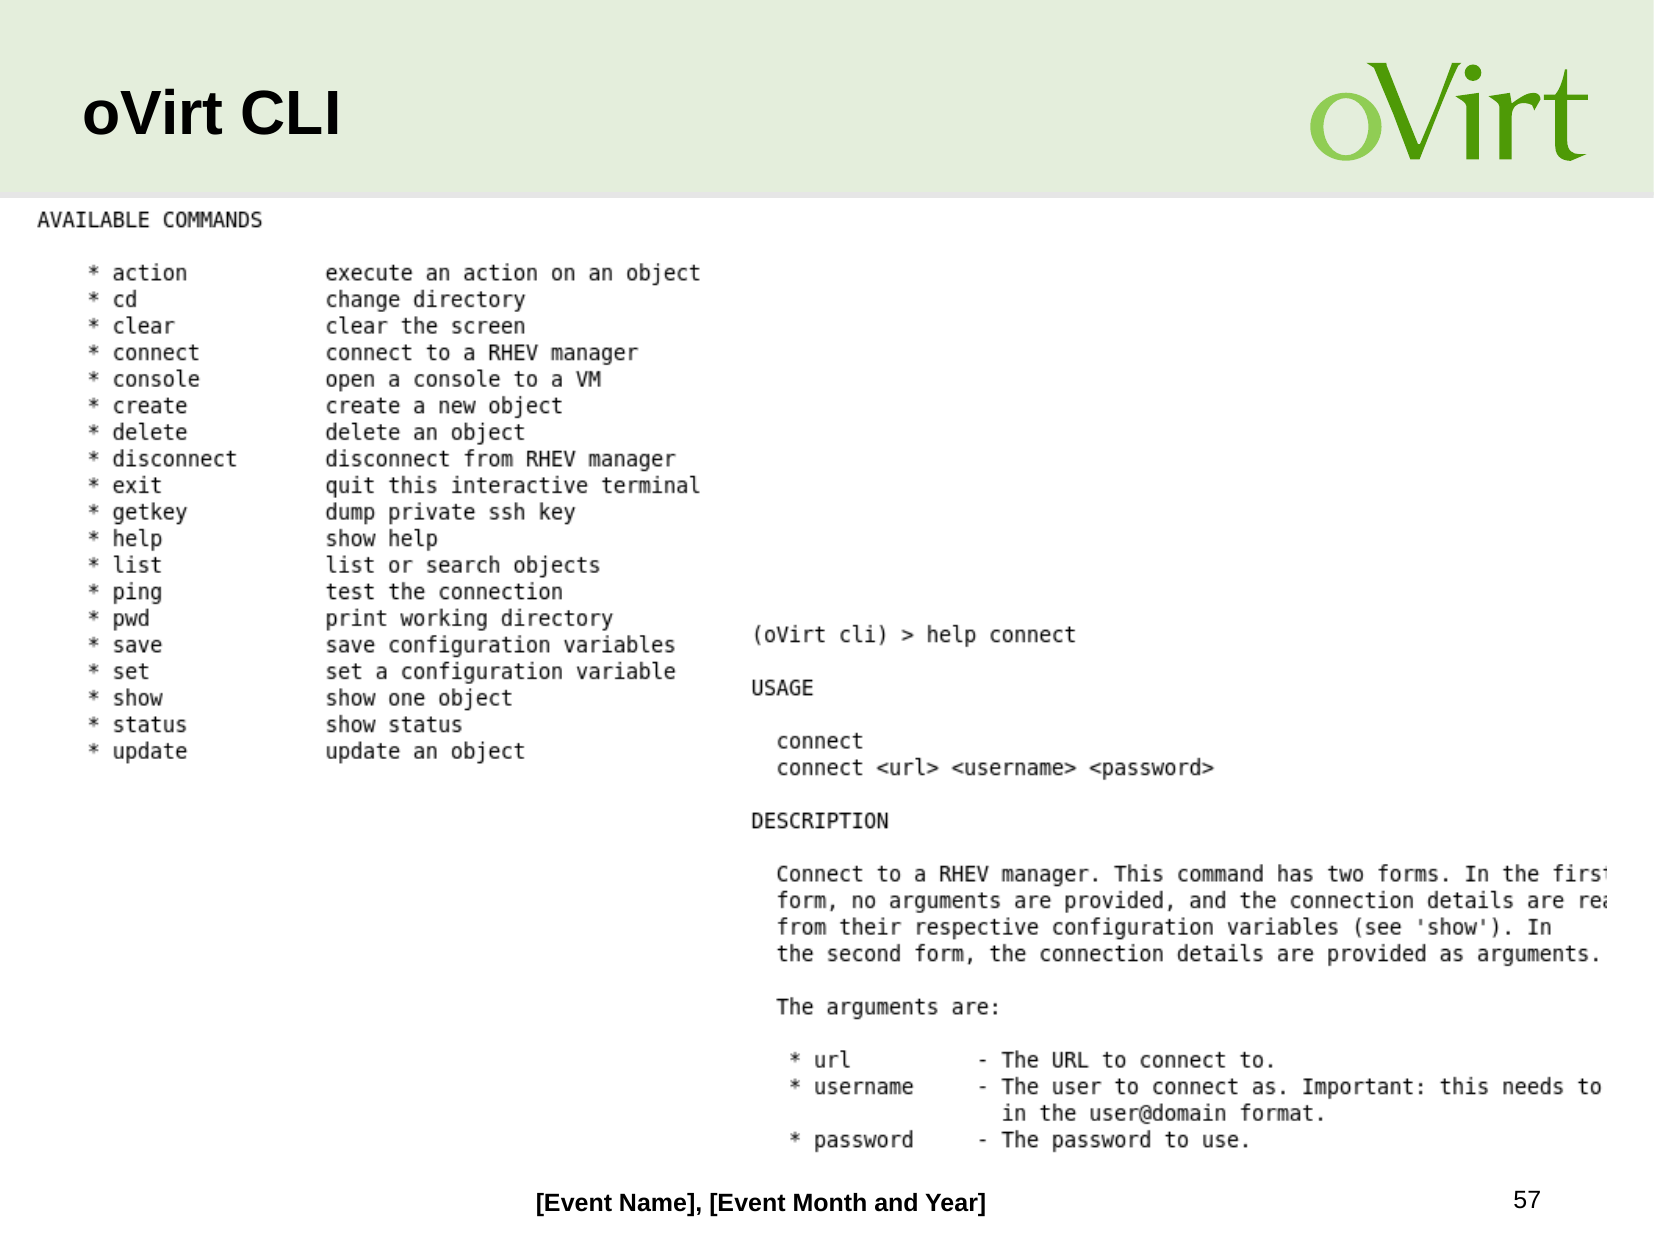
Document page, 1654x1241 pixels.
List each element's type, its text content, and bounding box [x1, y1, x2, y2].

picture [36, 201, 1607, 1157]
title oVirt CLI [82, 37, 1571, 188]
